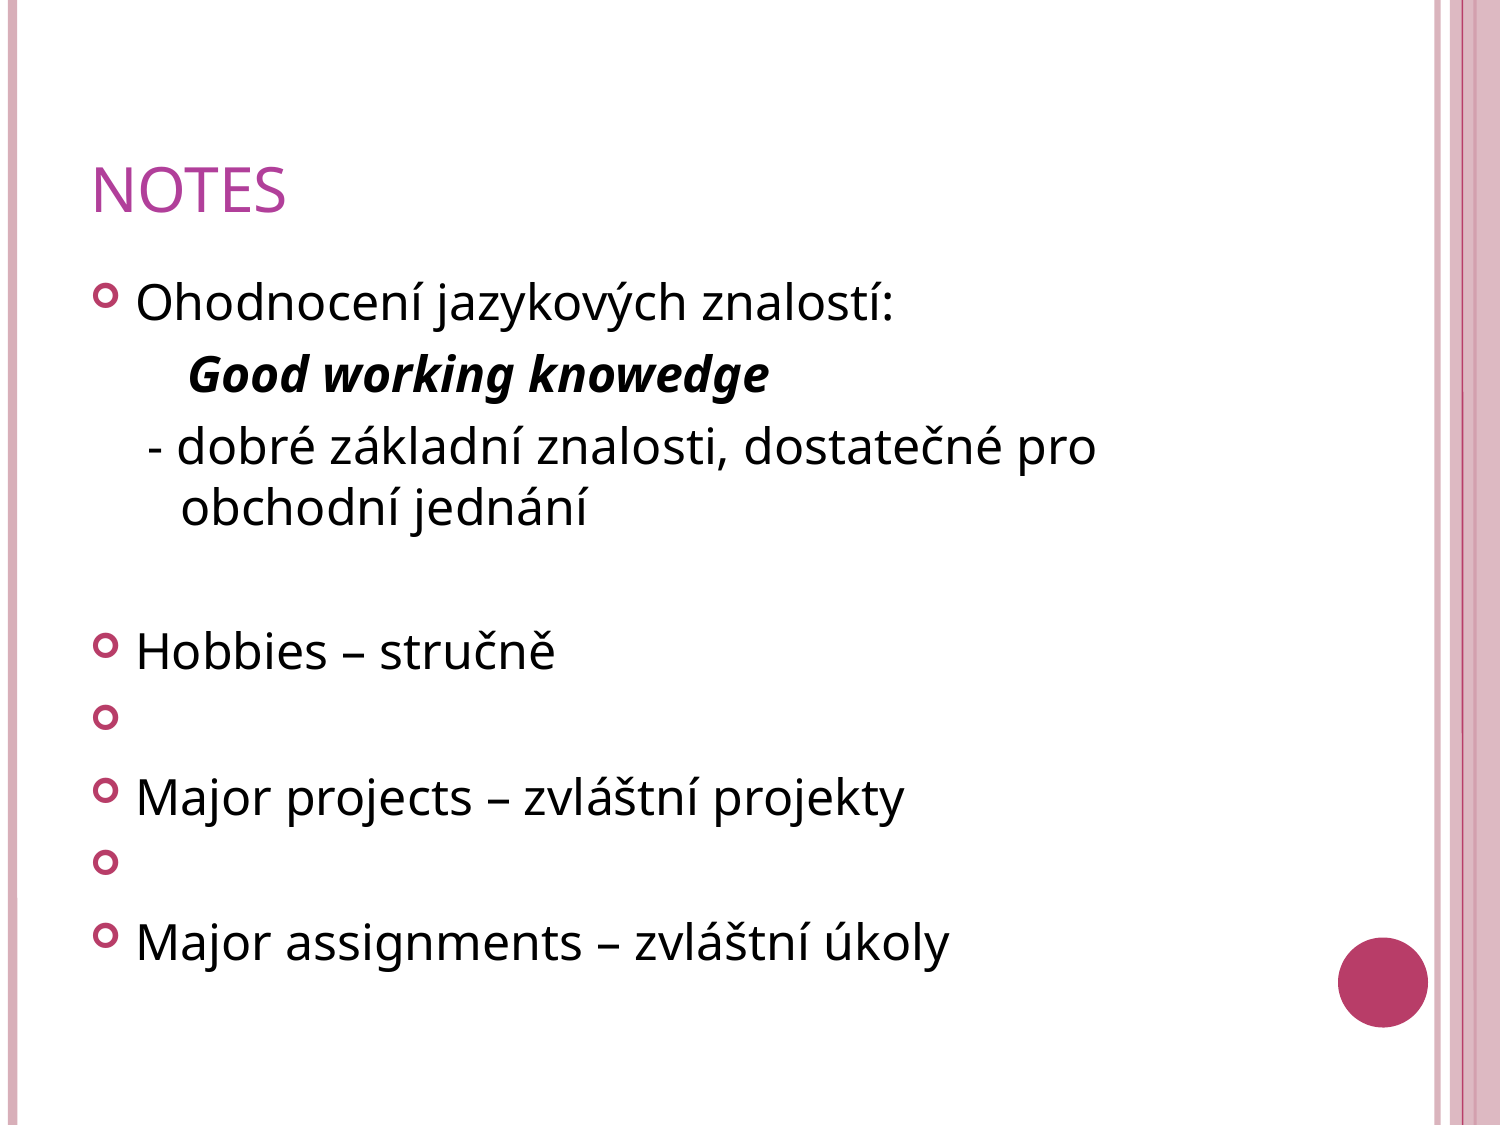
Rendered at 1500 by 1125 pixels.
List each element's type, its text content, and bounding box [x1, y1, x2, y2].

list Ohodnocení jazykových znalostí: Good working knowedge - dobré základní znalosti, dostatečné pro obchodní jednání Hobbies – stručně Major projects – zvláštní projekty Major assignments – zvláštní úkoly [75, 262, 1300, 1062]
title Notes [75, 45, 1300, 233]
